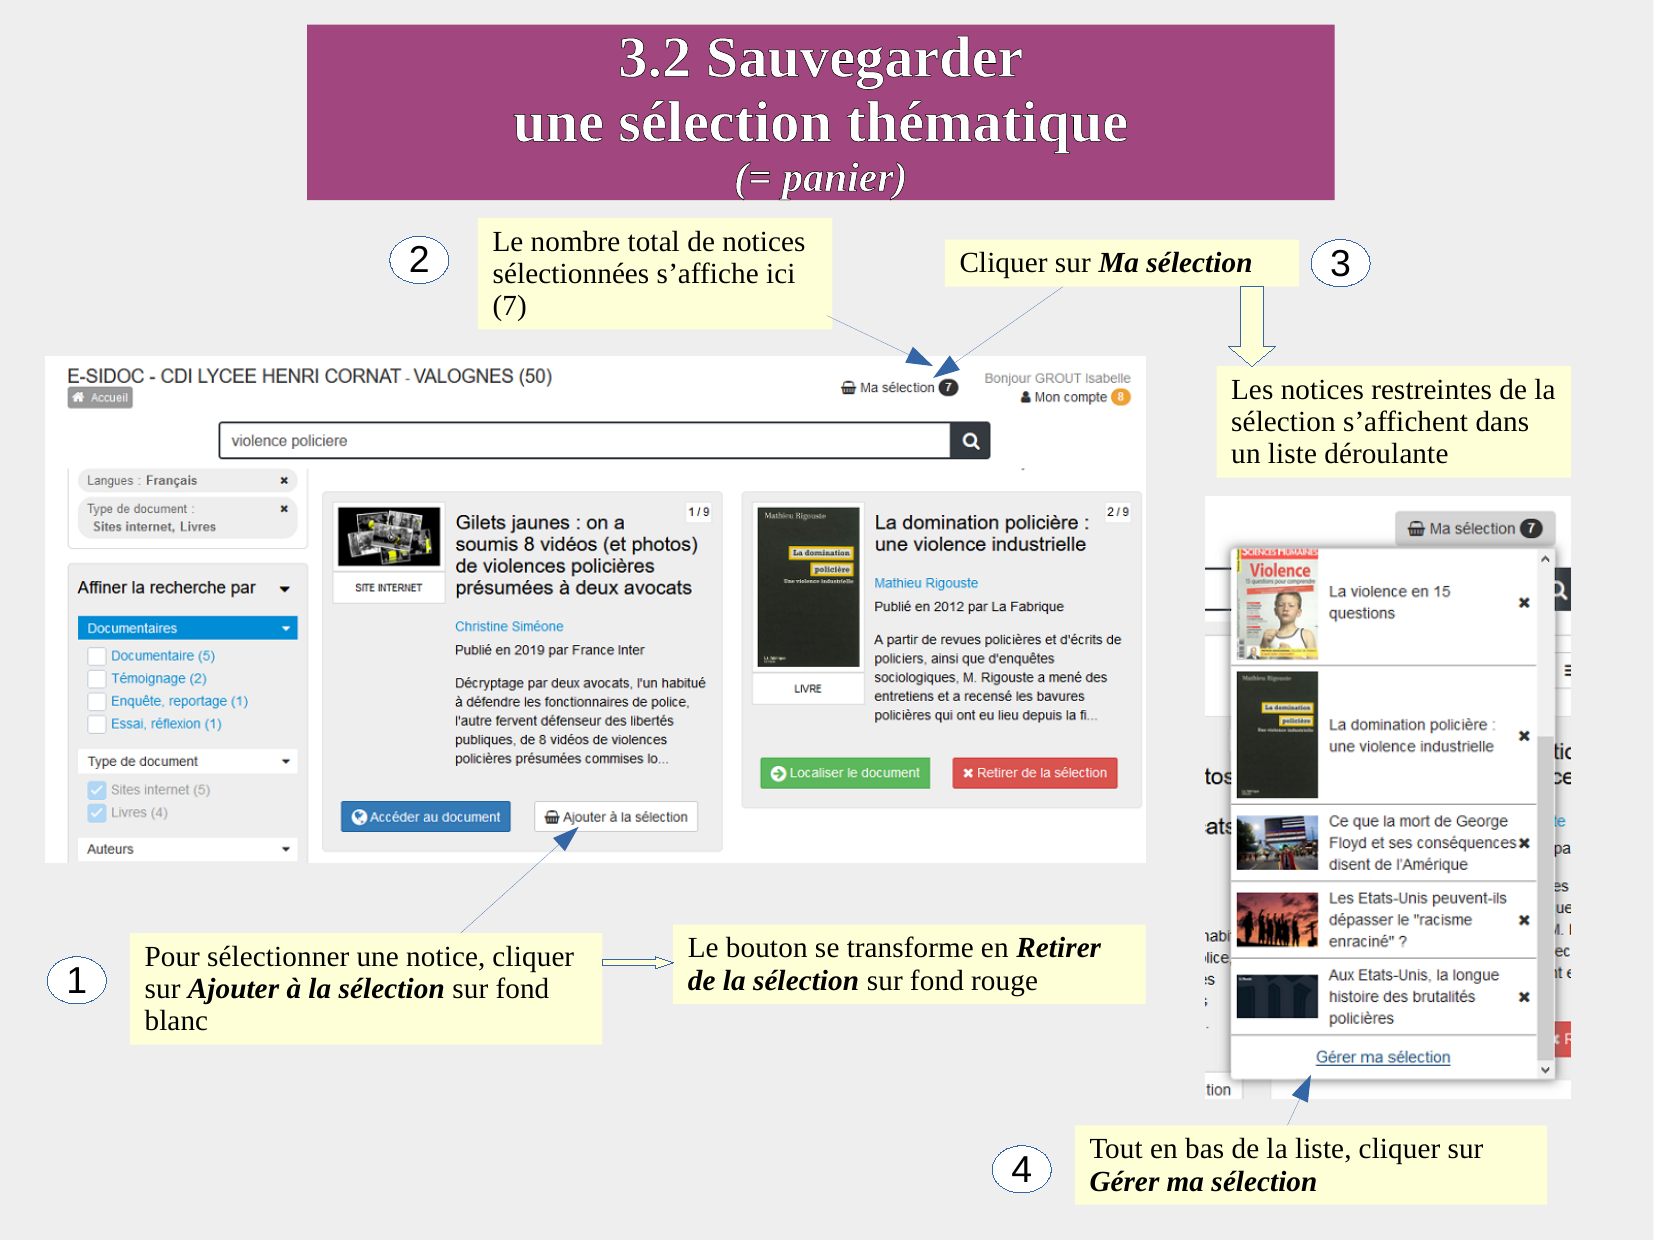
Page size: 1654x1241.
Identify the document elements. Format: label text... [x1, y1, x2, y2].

picture [1205, 496, 1571, 1099]
text_box 3 [1311, 239, 1371, 287]
text_box [602, 956, 674, 969]
text_box 4 [992, 1145, 1052, 1193]
picture [45, 356, 1146, 863]
text_box Tout en bas de la liste, cliquer sur Gérer ma sélection [1074, 1125, 1548, 1205]
title 3.2 Sauvegarder une sélection thématique (= panier) [307, 24, 1335, 201]
picture [951, 356, 962, 361]
text_box Pour sélectionner une notice, cliquer sur Ajouter à la sélection sur fond blanc [129, 933, 603, 1045]
text_box Le nombre total de notices sélectionnées s’affiche ici (7) [477, 217, 833, 330]
text_box Cliquer sur Ma sélection [944, 239, 1300, 287]
text_box 1 [47, 956, 107, 1004]
text_box Les notices restreintes de la sélection s’affichent dans un liste déroulante [1216, 366, 1571, 478]
text_box Le bouton se transforme en Retirer de la sélection sur fond rouge [673, 924, 1146, 1004]
text_box 2 [389, 236, 449, 284]
text_box [1228, 286, 1276, 367]
